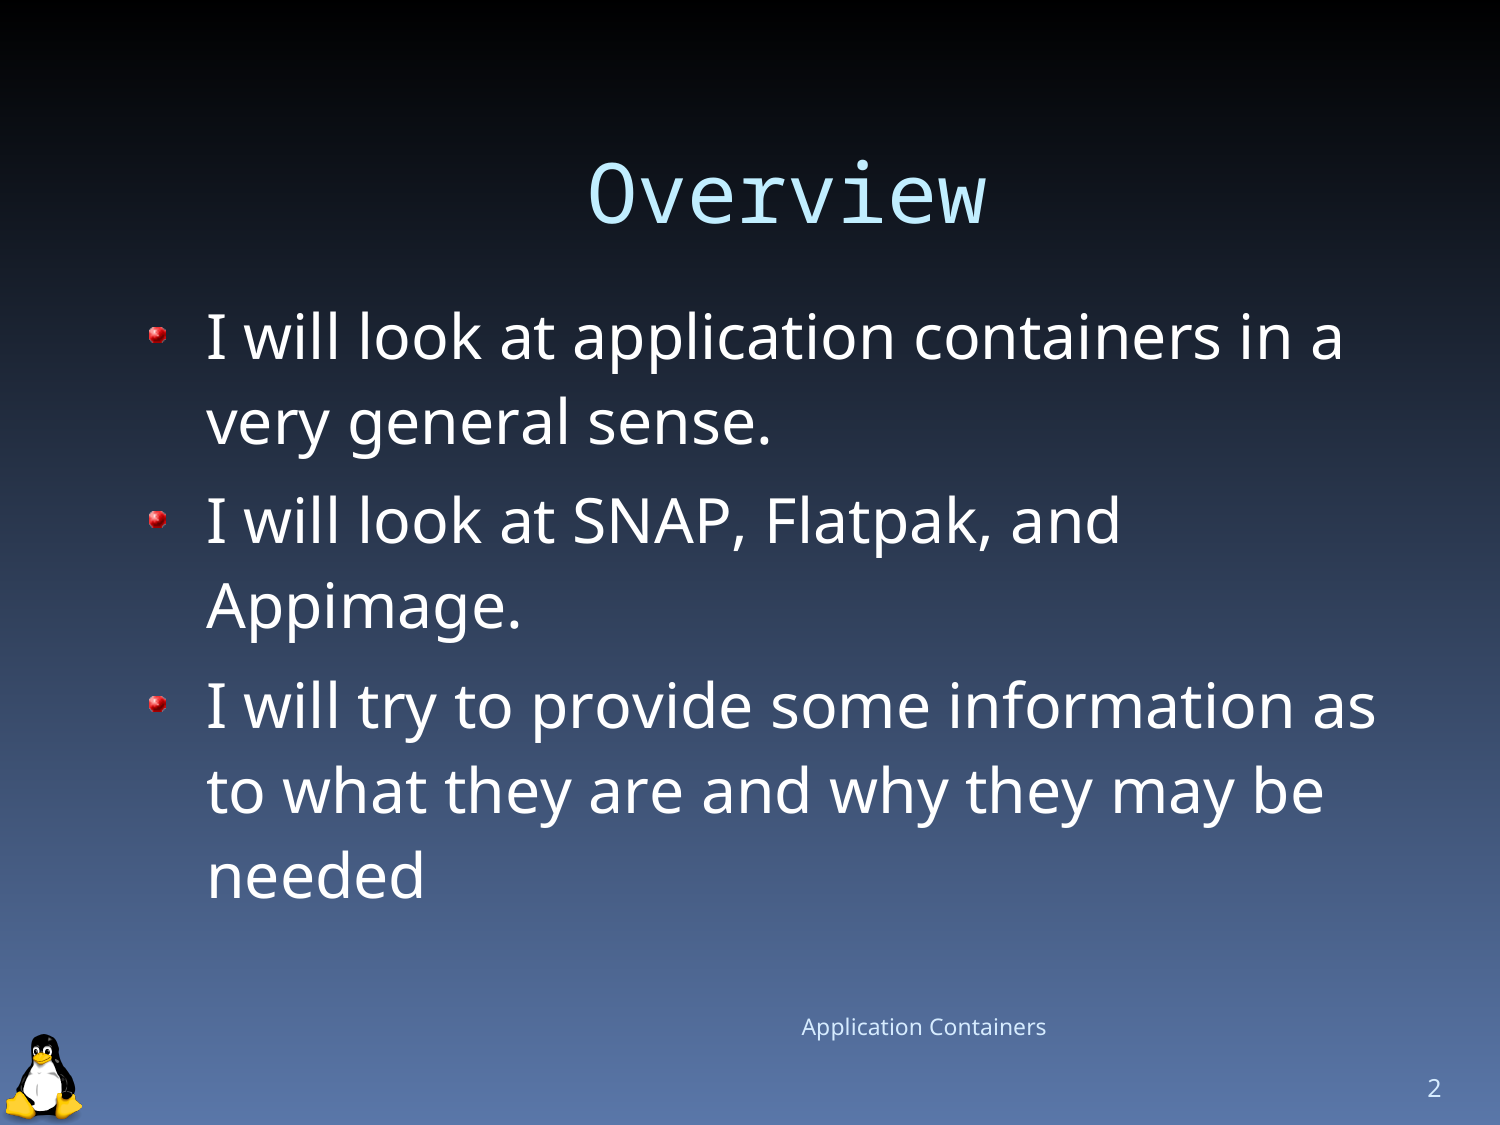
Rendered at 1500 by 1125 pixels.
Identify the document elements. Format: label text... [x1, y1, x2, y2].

title Overview [149, 84, 1425, 292]
list I will look at application containers in a very general sense. I will look at SNAP, Flatpak, and Appimage. I will try to provide some information as to what they are and why they may be needed [149, 292, 1425, 946]
picture [0, 1034, 82, 1125]
